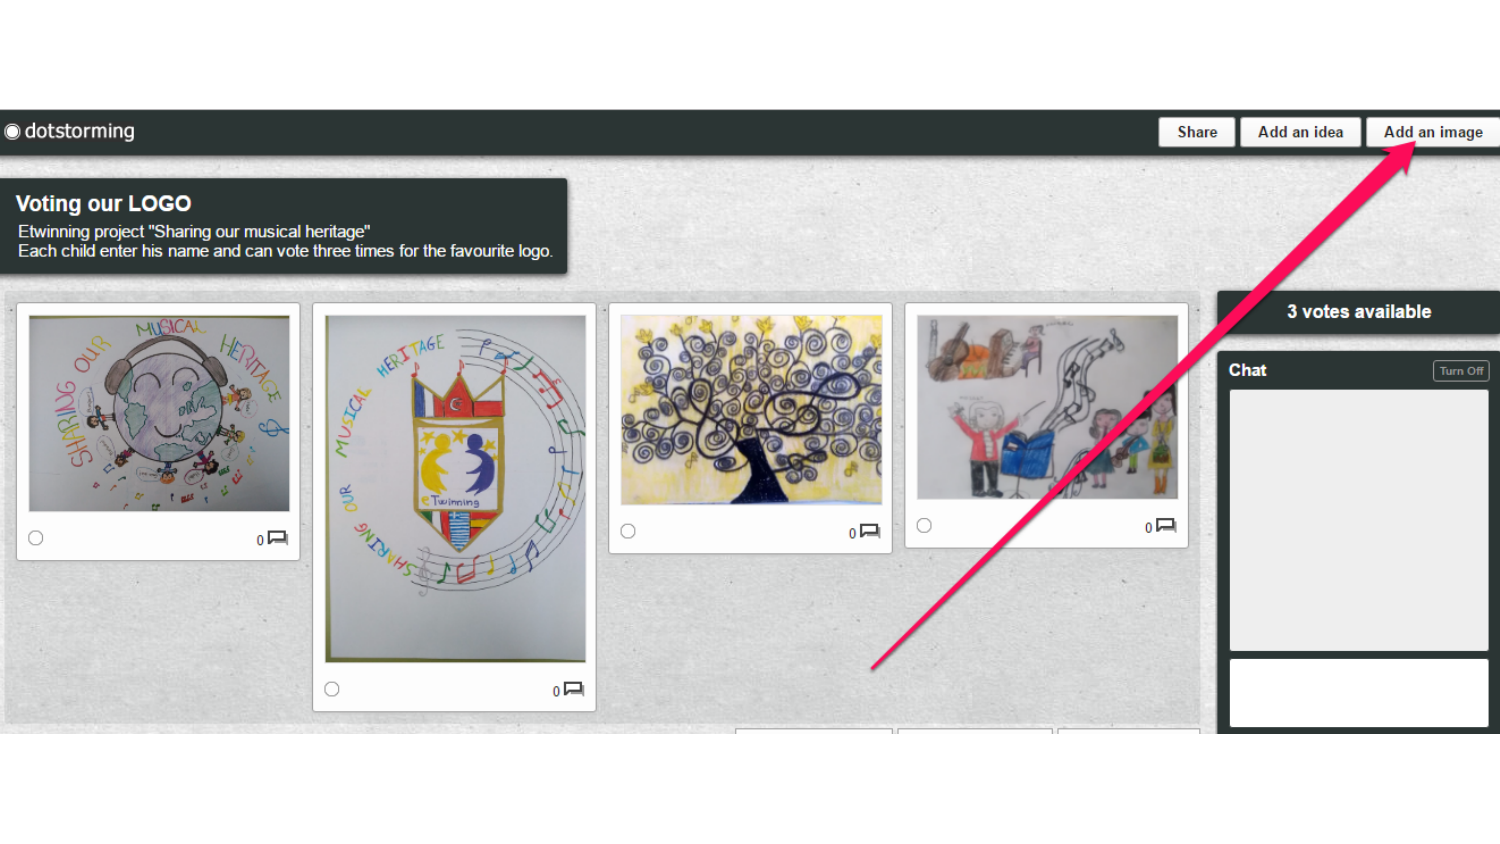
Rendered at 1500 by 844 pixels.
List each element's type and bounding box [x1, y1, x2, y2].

picture [0, 109, 1500, 734]
